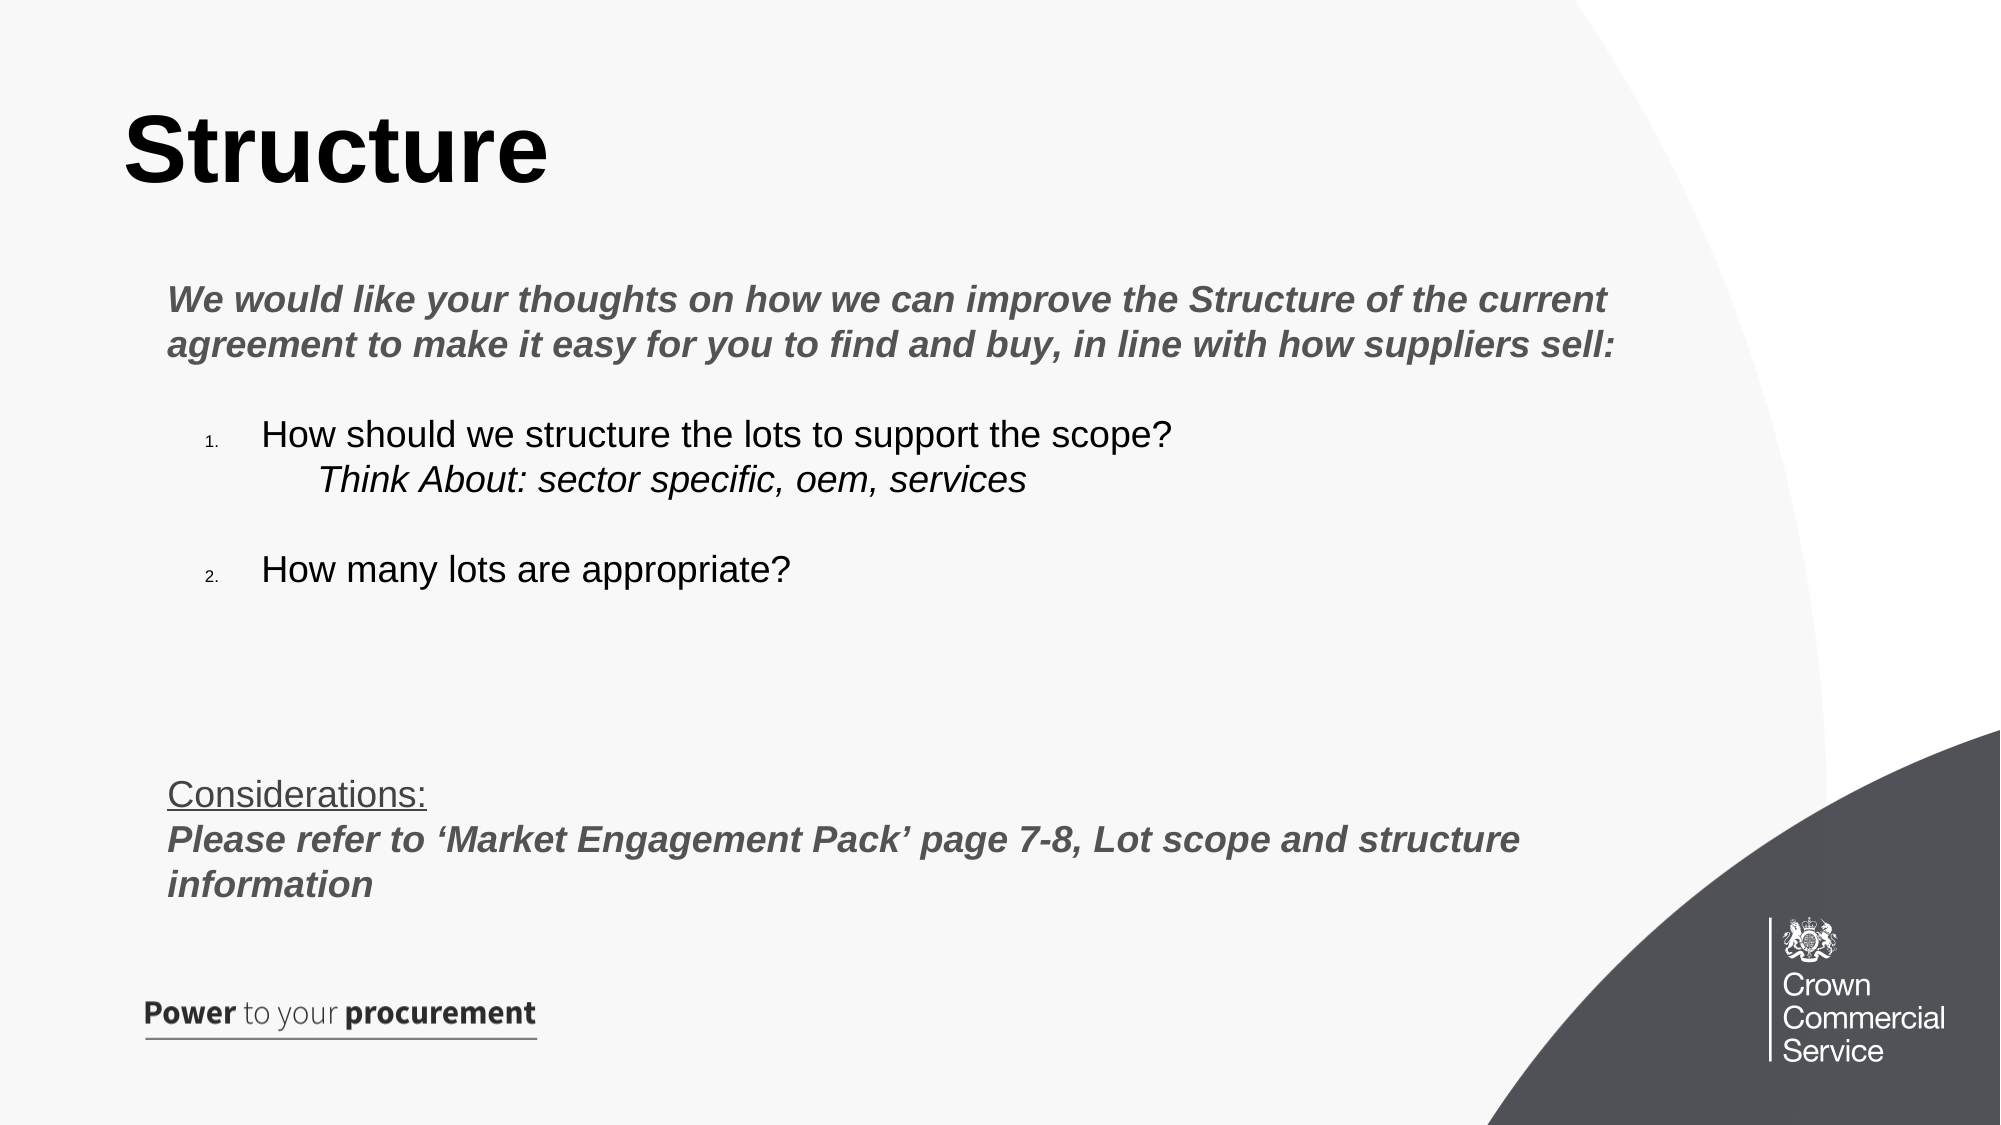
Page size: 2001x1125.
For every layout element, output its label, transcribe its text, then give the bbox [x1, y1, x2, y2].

title Structure [123, 86, 1917, 225]
subtitle We would like your thoughts on how we can improve the Structure of the current agreement to make it easy for you to find and buy, in line with how suppliers sell: How should we structure the lots to support the scope? Think About: sector specific, oem, services How many lots are appropriate? Considerations: Please refer to ‘Market Engagement Pack’ page 7-8, Lot scope and structure information [167, 274, 1661, 745]
